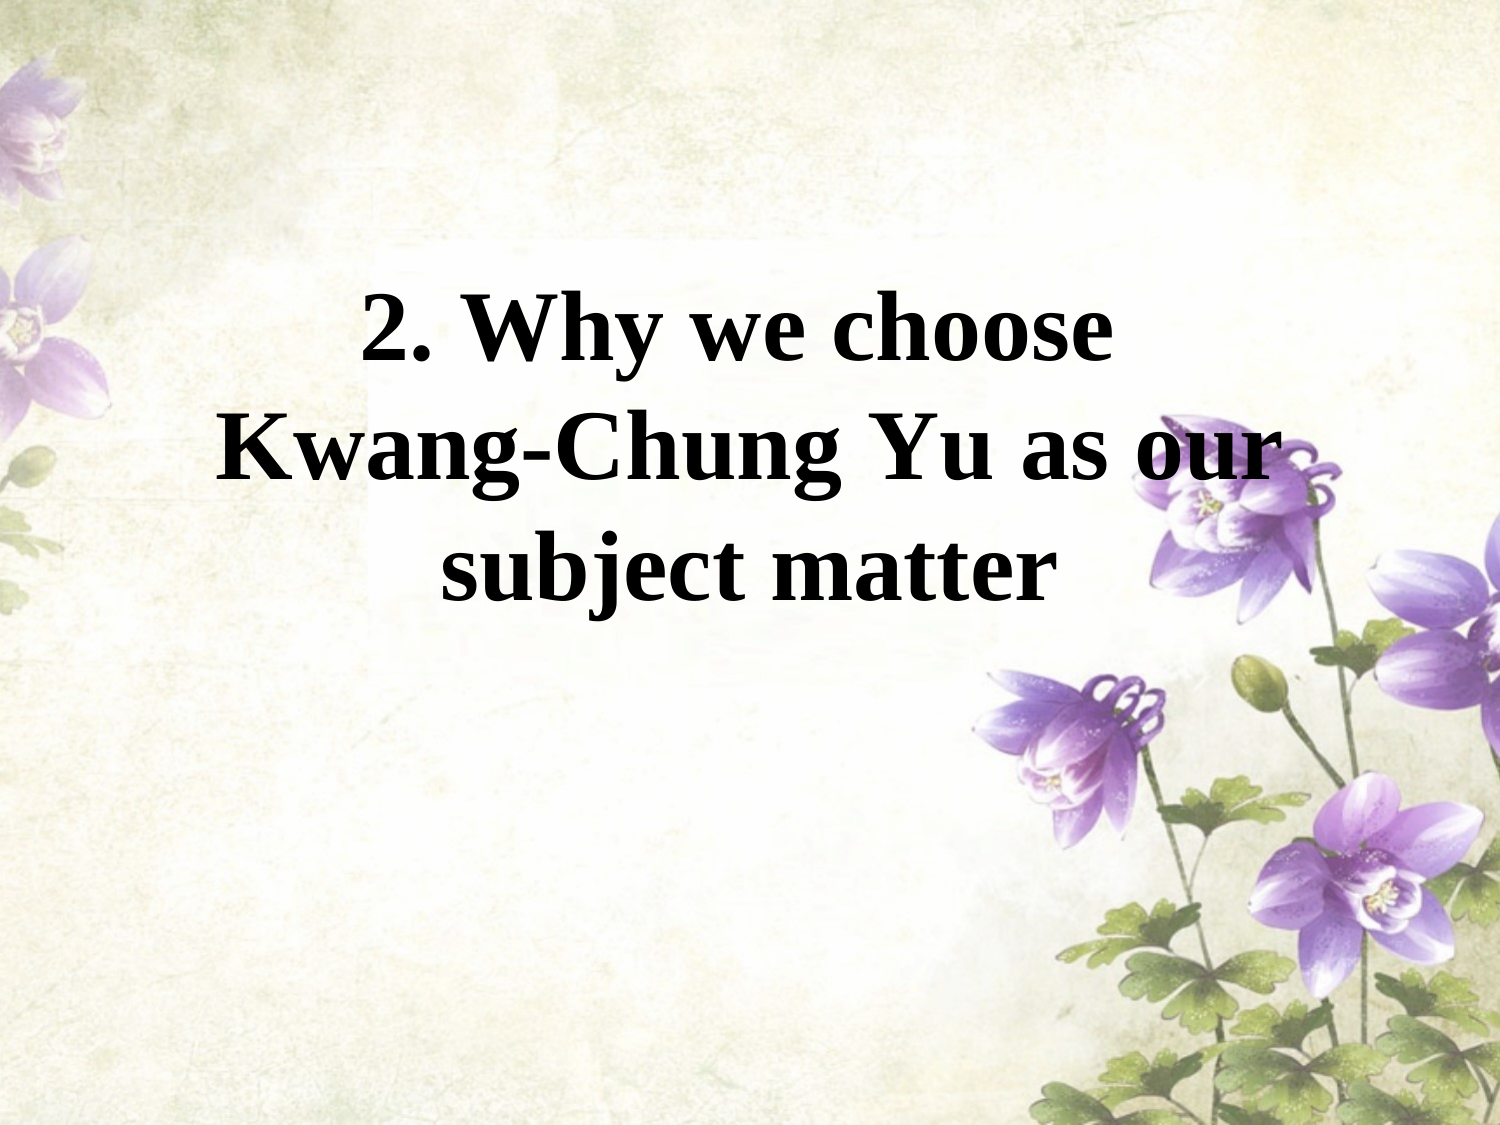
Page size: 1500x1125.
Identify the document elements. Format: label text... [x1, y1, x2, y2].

picture [0, 0, 1500, 1125]
title 2. Why we choose Kwang-Chung Yu as our subject matter [64, 140, 1436, 740]
